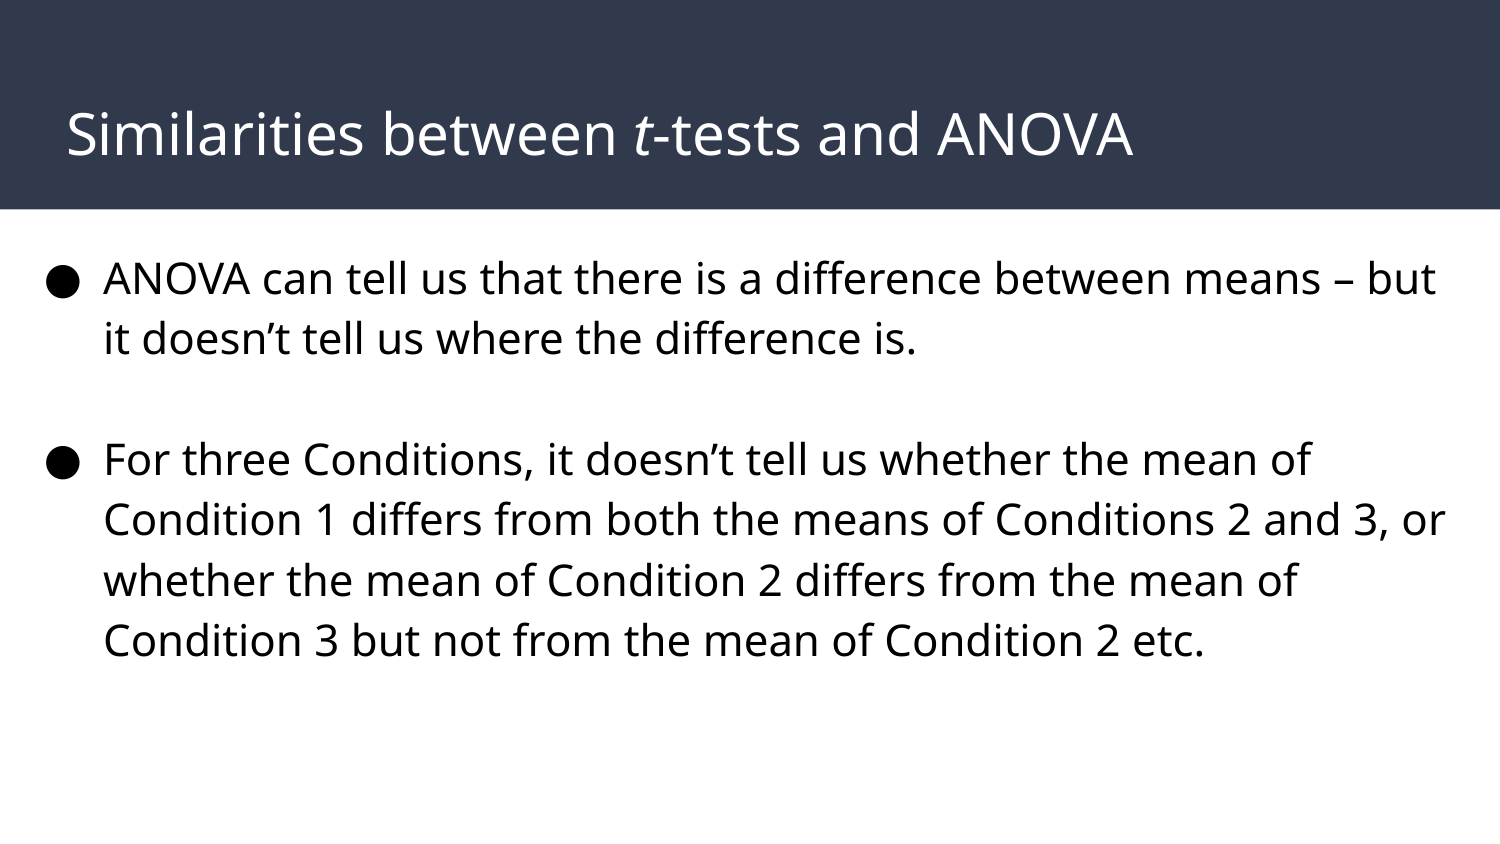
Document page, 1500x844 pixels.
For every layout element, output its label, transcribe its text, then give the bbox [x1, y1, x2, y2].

title Similarities between t-tests and ANOVA [51, 82, 1449, 185]
text_box ANOVA can tell us that there is a difference between means – but it doesn’t tell us where the difference is. For three Conditions, it doesn’t tell us whether the mean of Condition 1 differs from both the means of Conditions 2 and 3, or whether the mean of Condition 2 differs from the mean of Condition 3 but not from the mean of Condition 2 etc. [13, 227, 1472, 829]
